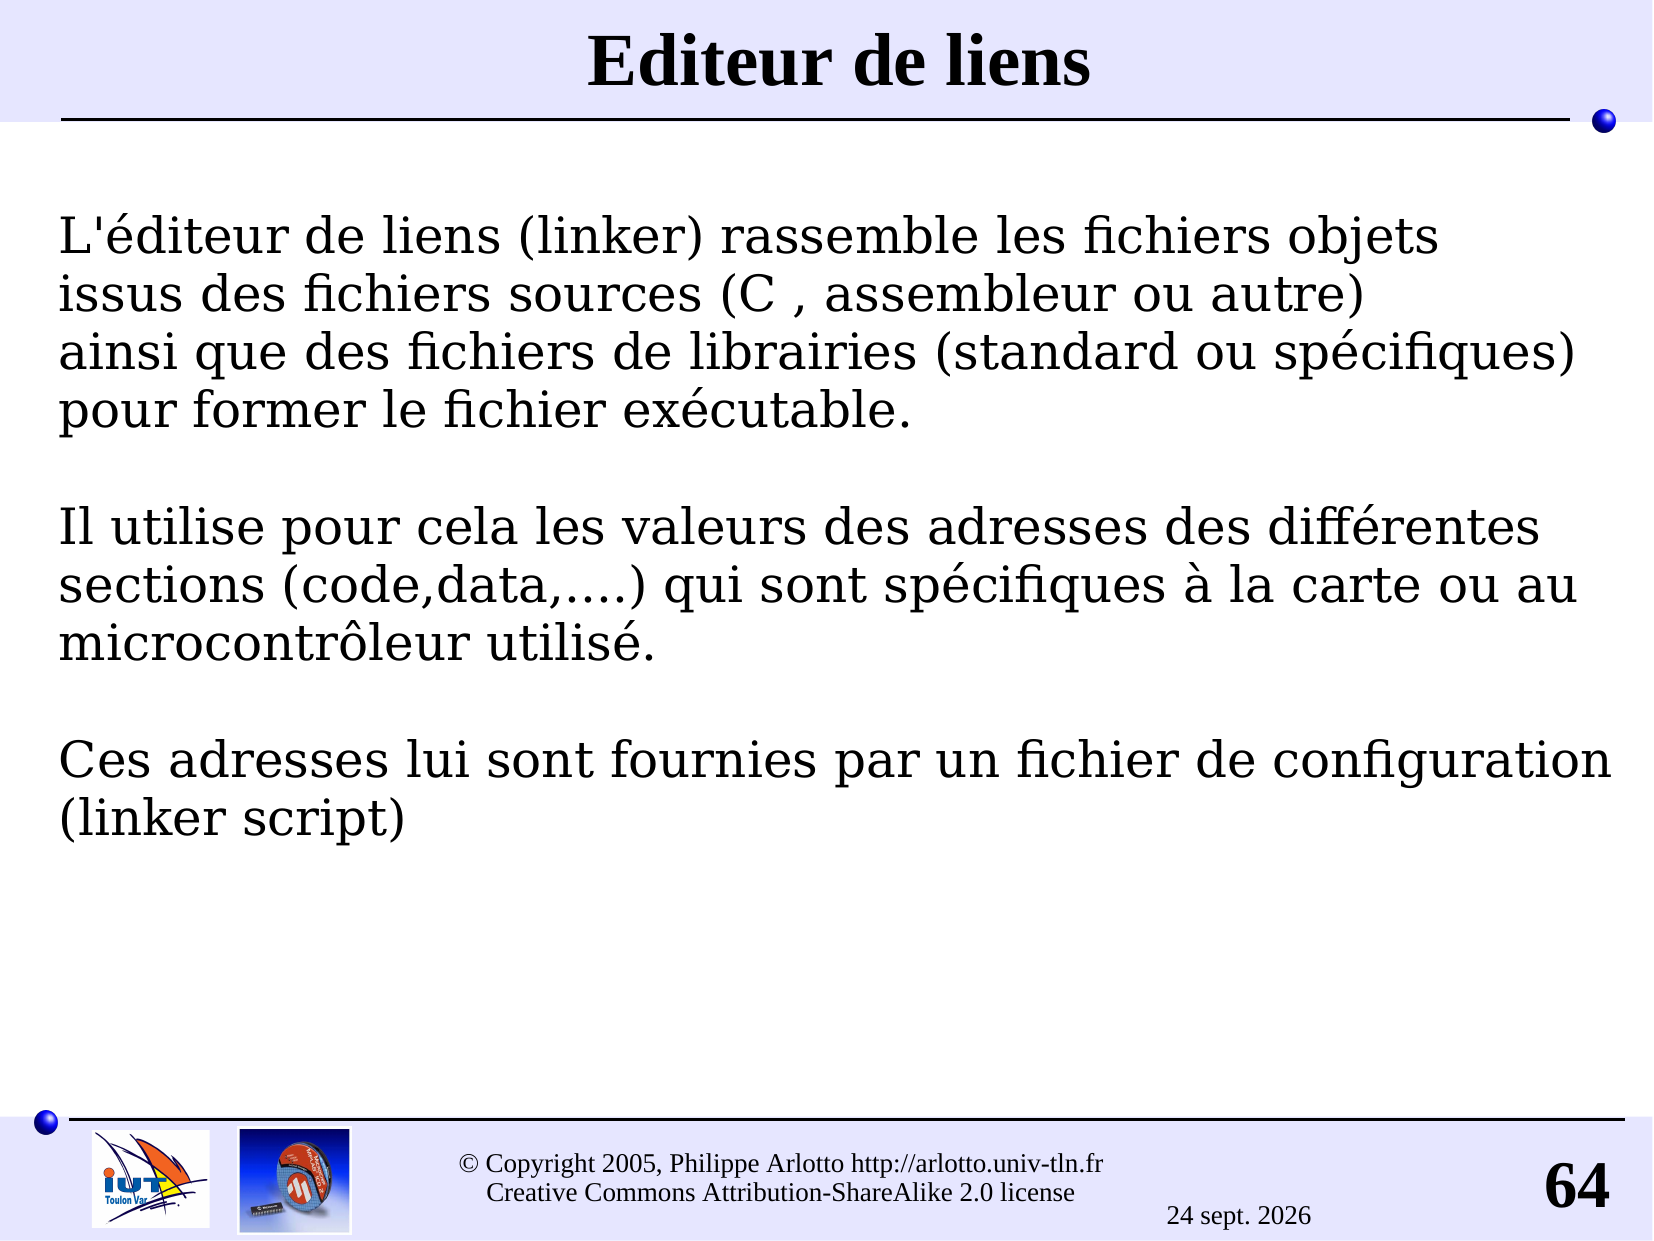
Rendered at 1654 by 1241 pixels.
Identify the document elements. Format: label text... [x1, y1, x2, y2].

text_box L'éditeur de liens (linker) rassemble les fichiers objets issus des fichiers sources (C , assembleur ou autre) ainsi que des fichiers de librairies (standard ou spécifiques) pour former le fichier exécutable. Il utilise pour cela les valeurs des adresses des différentes sections (code,data,....) qui sont spécifiques à la carte ou au microcontrôleur utilisé. Ces adresses lui sont fournies par un fichier de configuration (linker script) [59, 206, 1617, 848]
title Editeur de liens [95, 14, 1585, 107]
picture [237, 1126, 352, 1235]
